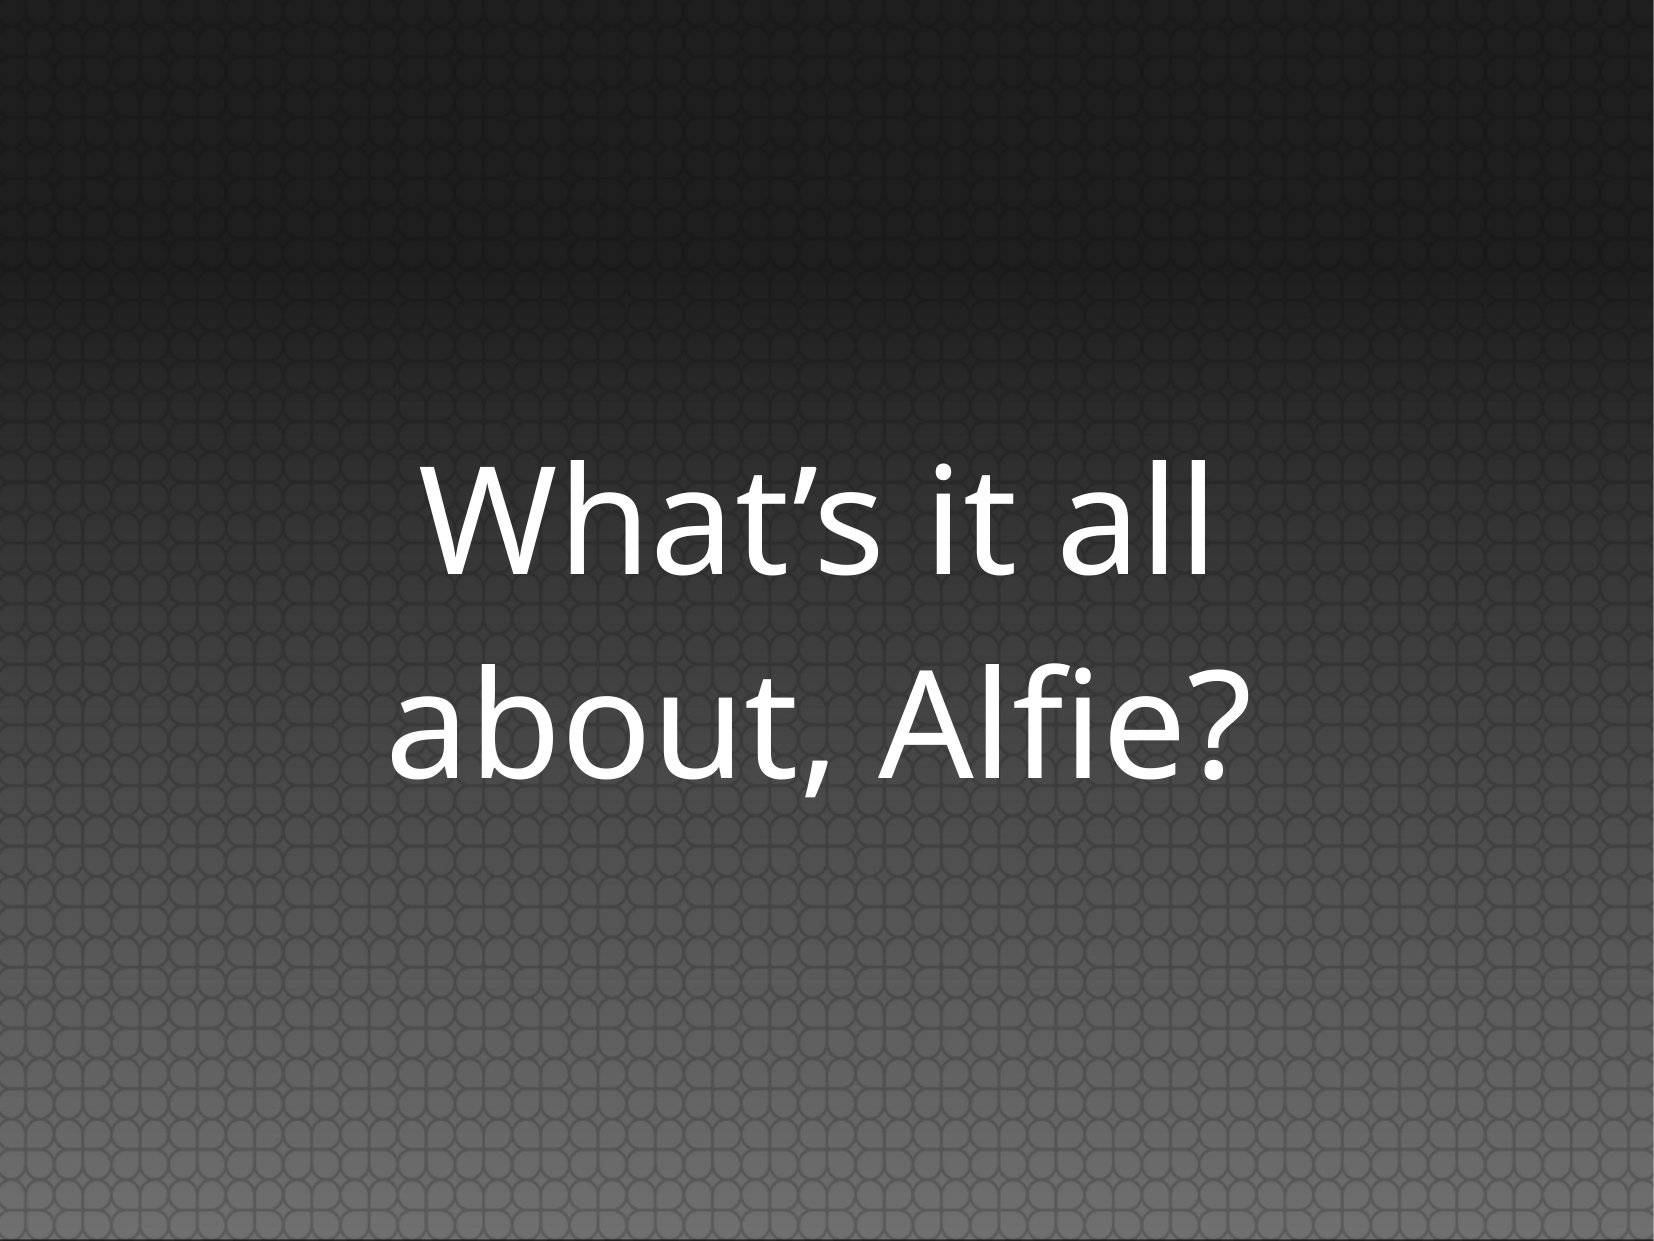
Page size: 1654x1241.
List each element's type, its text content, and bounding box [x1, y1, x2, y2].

picture [0, 0, 1654, 1241]
title What’s it all about, Alfie? [75, 451, 1564, 787]
